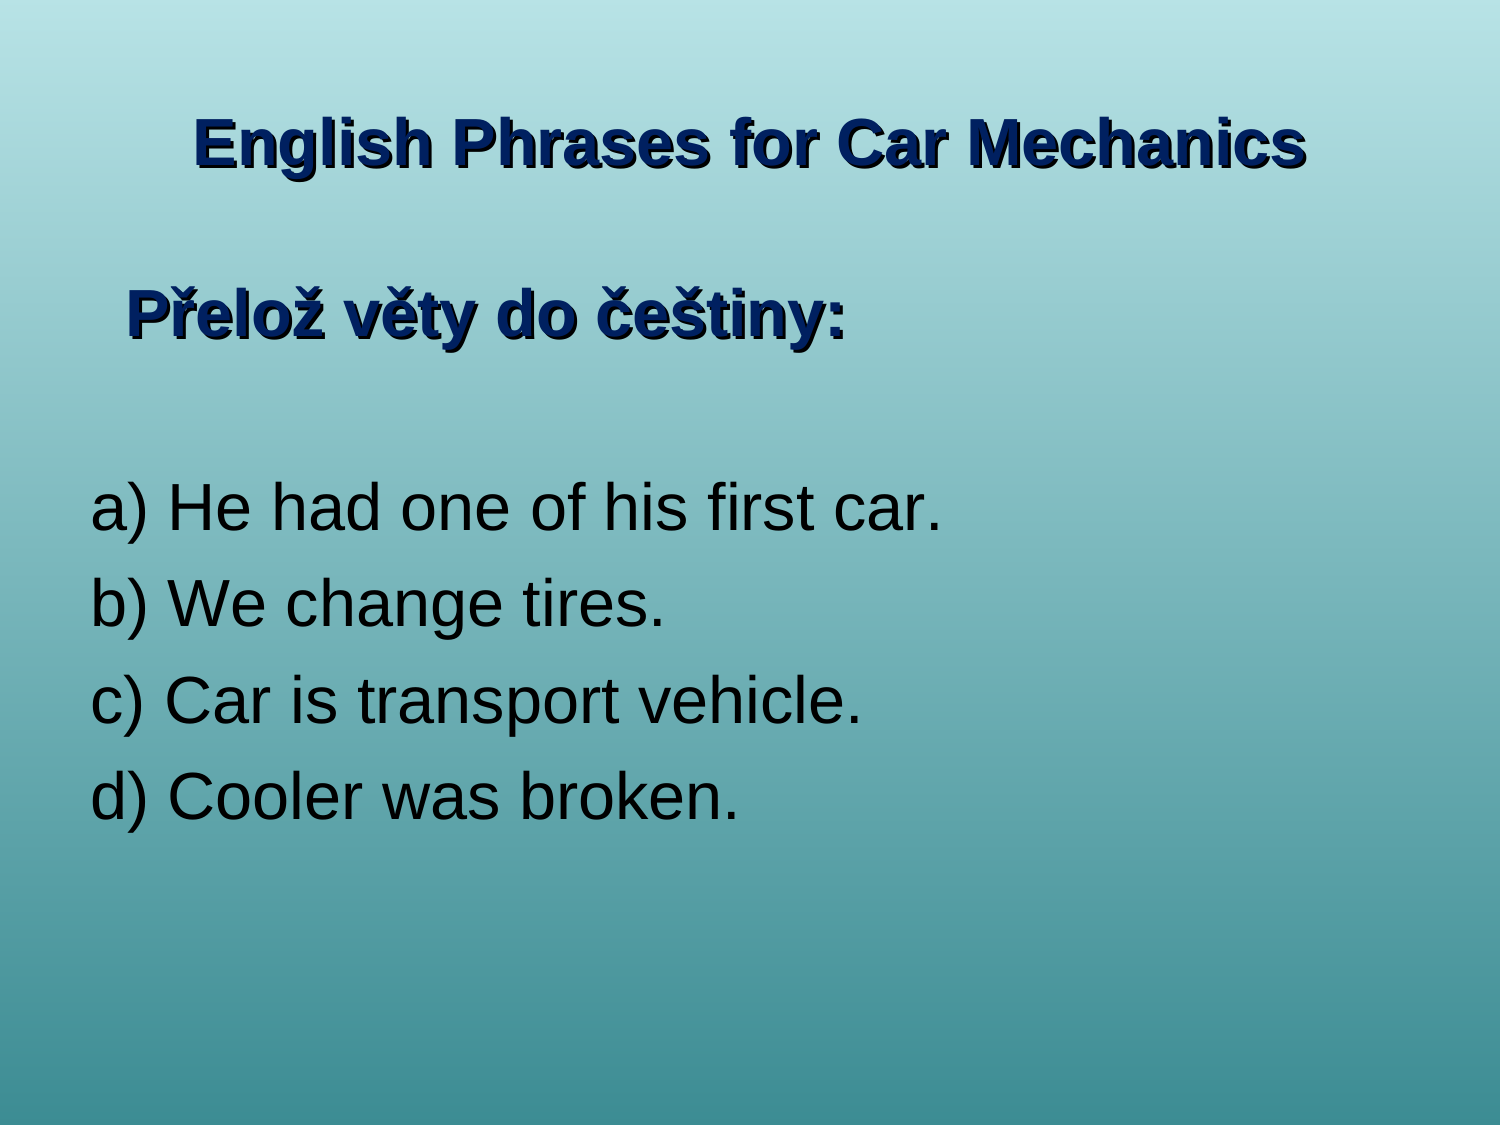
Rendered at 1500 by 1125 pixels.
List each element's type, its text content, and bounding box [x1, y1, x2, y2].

list Přelož věty do češtiny: He had one of his first car. We change tires. Car is transport vehicle. Cooler was broken. [75, 262, 1426, 1006]
title English Phrases for Car Mechanics [75, 11, 1426, 262]
